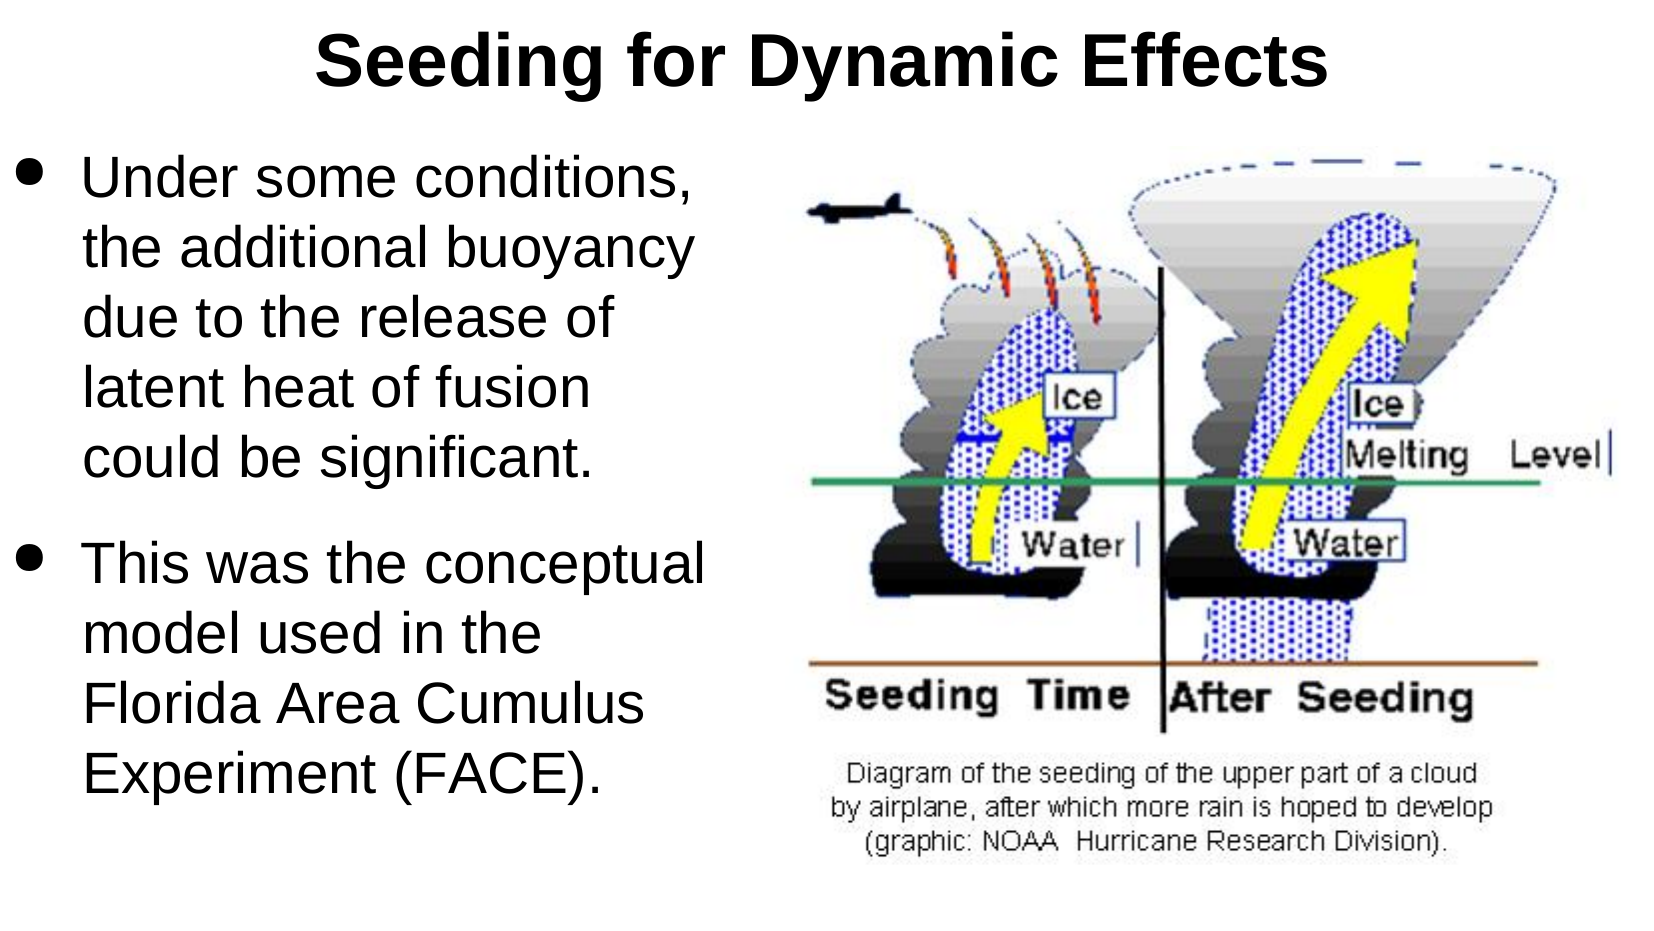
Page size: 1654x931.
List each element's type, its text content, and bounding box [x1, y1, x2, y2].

picture [771, 146, 1635, 865]
title Seeding for Dynamic Effects [0, 5, 1651, 107]
text_box Under some conditions, the additional buoyancy due to the release of latent heat of fusion could be significant. This was the conceptual model used in the Florida Area Cumulus Experiment (FACE). [0, 131, 750, 813]
